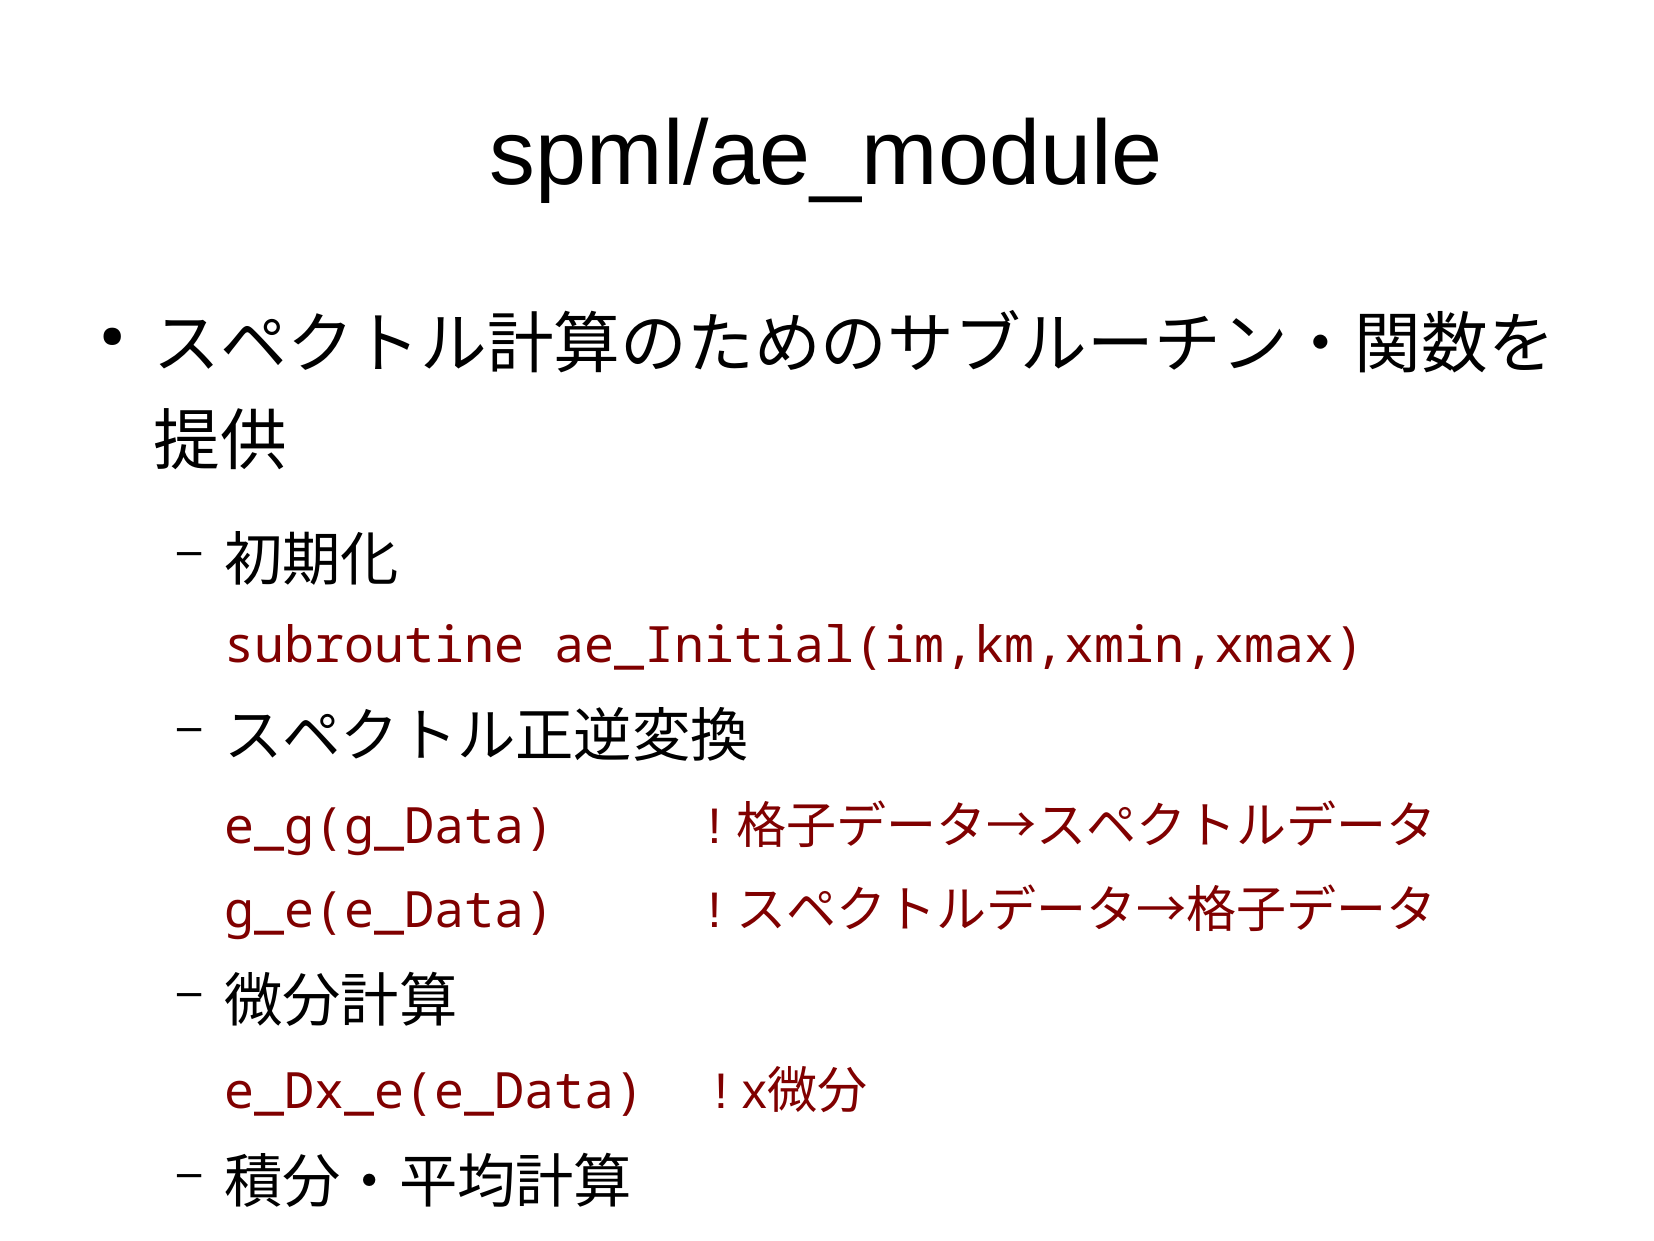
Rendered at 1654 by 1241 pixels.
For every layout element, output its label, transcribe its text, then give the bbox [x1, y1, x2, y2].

list スペクトル計算のためのサブルーチン・関数を提供 初期化 subroutine ae_Initial(im,km,xmin,xmax) スペクトル正逆変換 e_g(g_Data) ! 格子データ→スペクトルデータ g_e(e_Data) ! スペクトルデータ→格子データ 微分計算 e_Dx_e(e_Data) ! x微分 積分・平均計算 Int_g(g_Data) ! 全領域積分 Avr_g(g_Data) ! 全領域平均 [82, 290, 1571, 1094]
title spml/ae_module [82, 56, 1571, 250]
